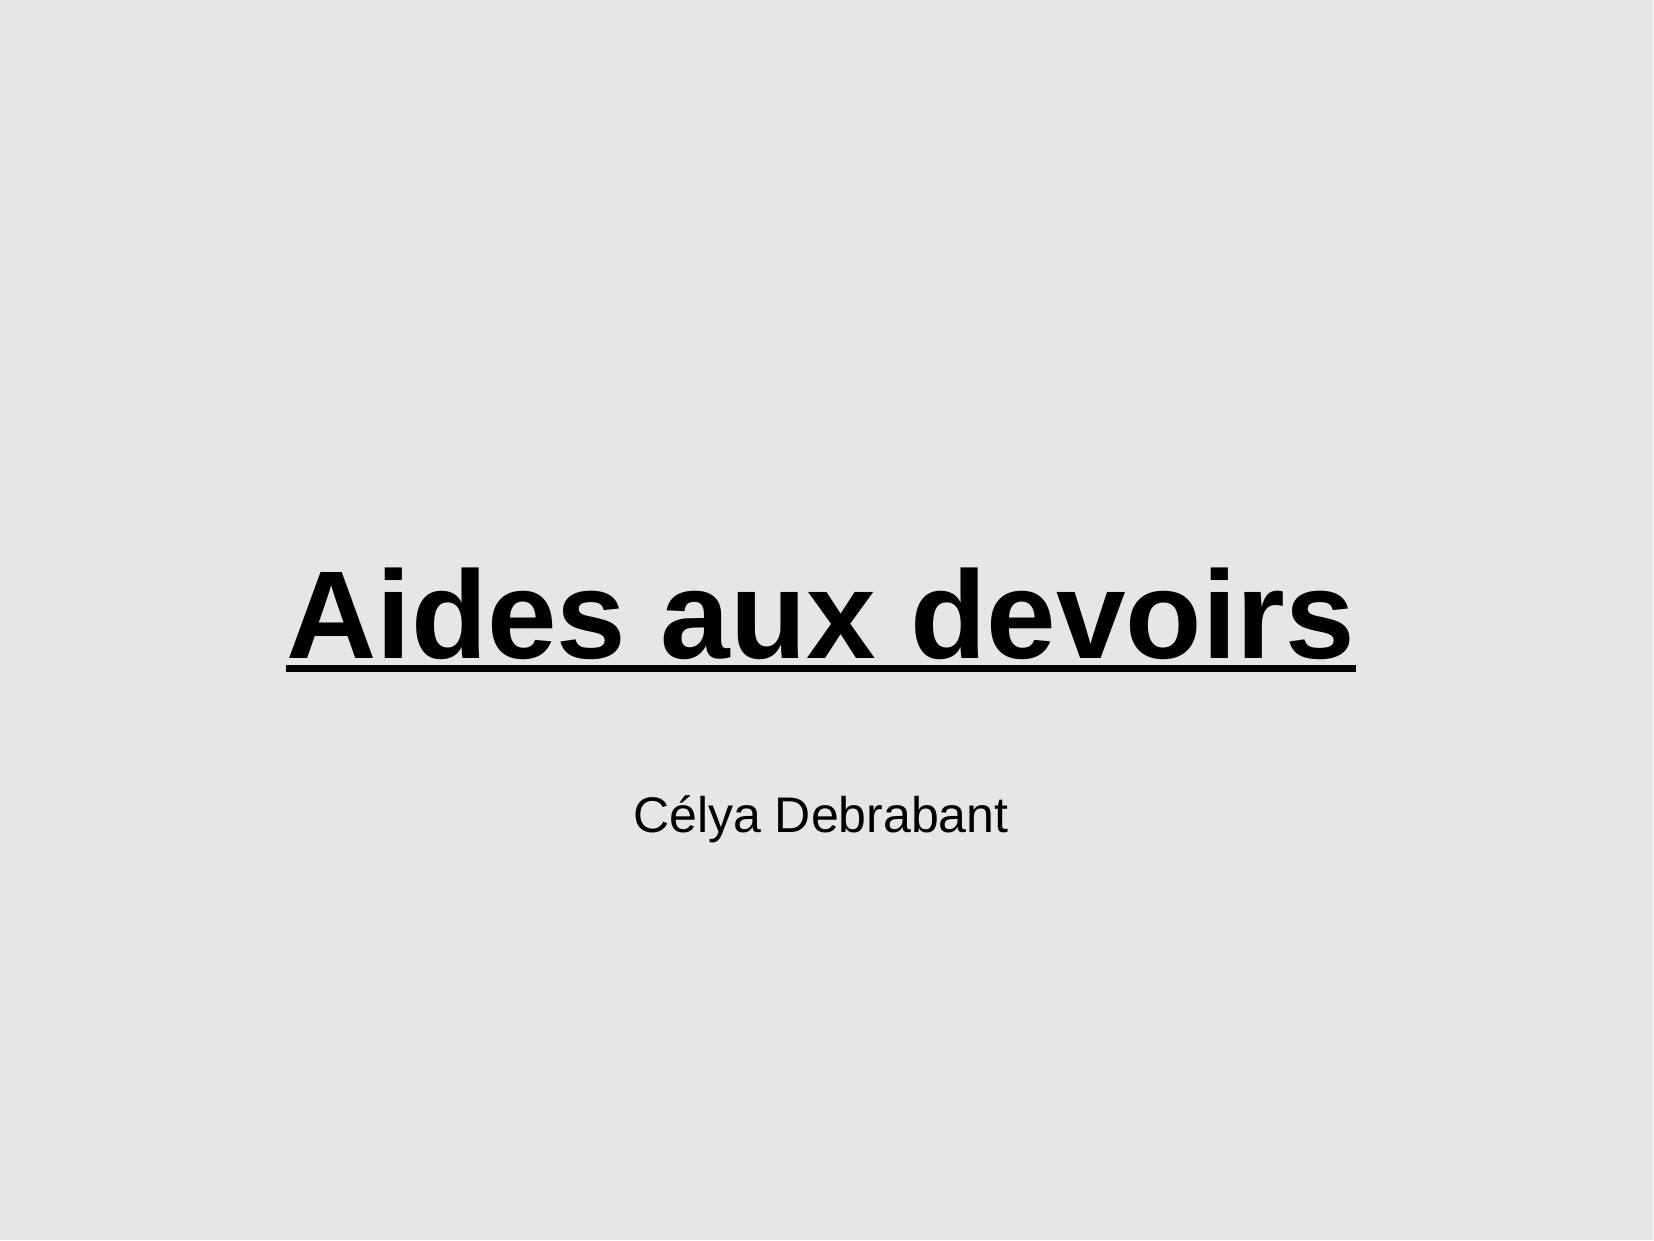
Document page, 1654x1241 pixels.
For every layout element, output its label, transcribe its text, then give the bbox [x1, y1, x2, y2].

title Aides aux devoirs Célya Debrabant [76, 545, 1565, 844]
